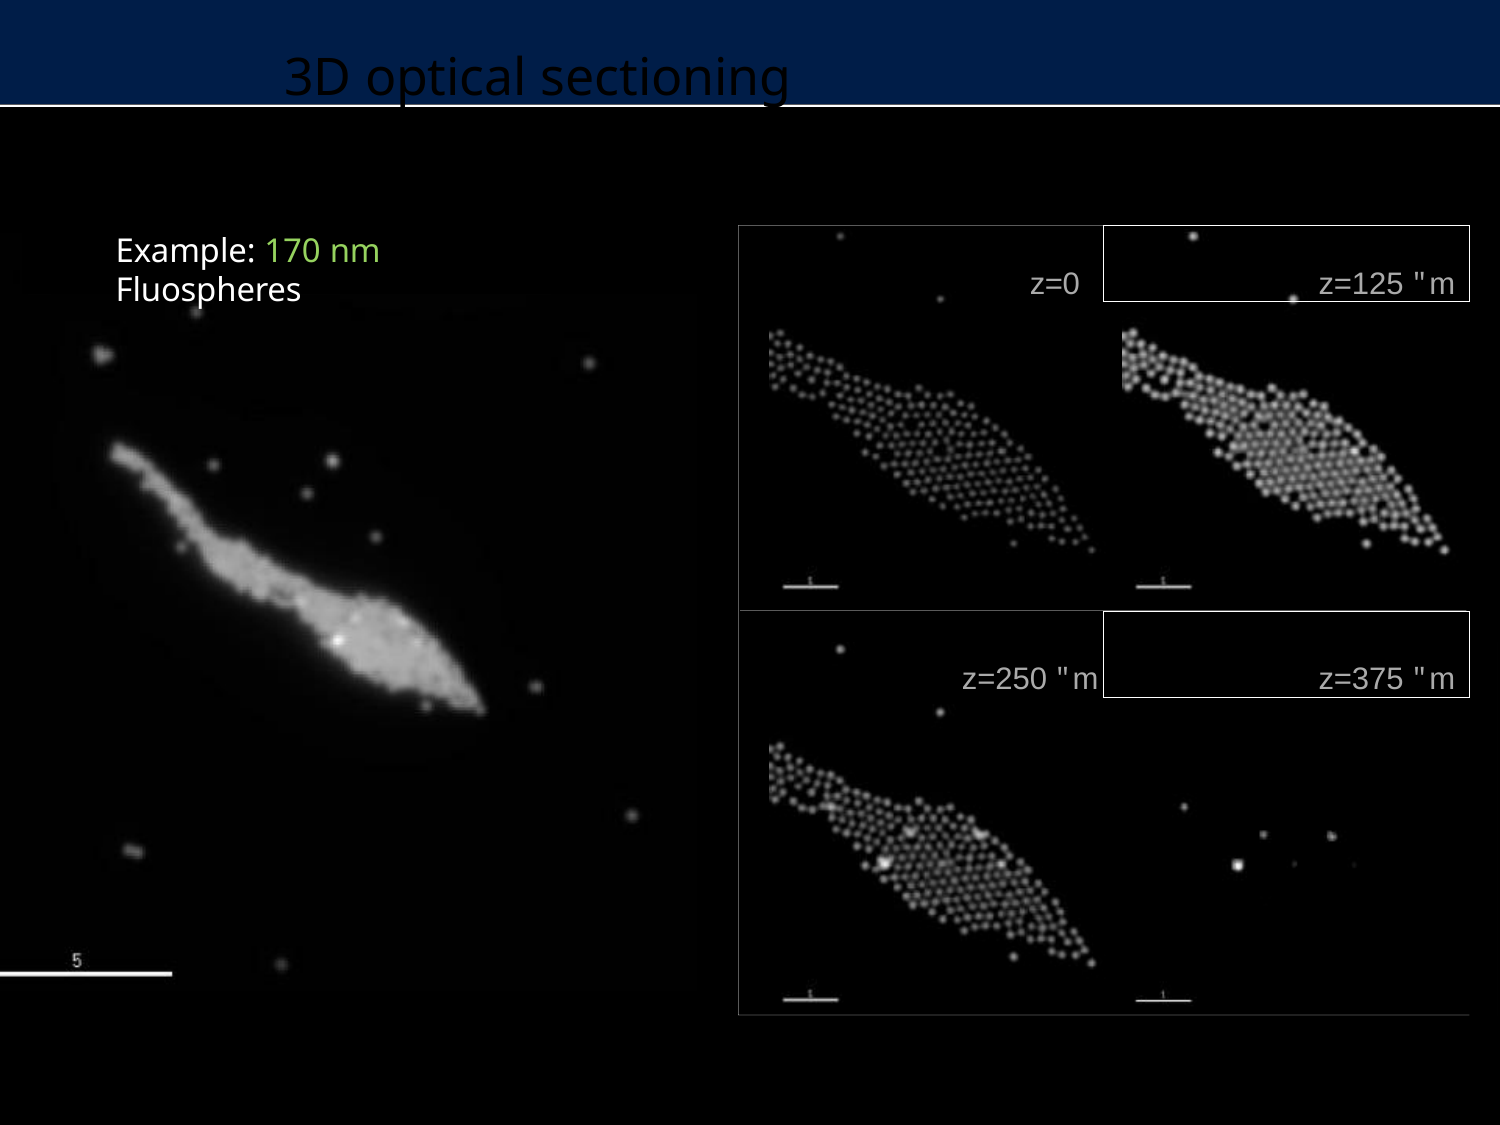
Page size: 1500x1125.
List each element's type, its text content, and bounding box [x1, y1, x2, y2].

text_box [272, 285, 281, 290]
picture [0, 233, 697, 991]
picture [202, 294, 211, 299]
text_box [166, 286, 176, 294]
text_box Example: 170 nm Fluospheres [114, 227, 516, 270]
picture [769, 642, 1498, 1016]
text_box z=250 "m [960, 657, 1103, 697]
text_box z=375 "m [1103, 610, 1470, 697]
text_box [202, 285, 211, 294]
picture [166, 294, 176, 299]
text_box [241, 285, 250, 290]
picture [769, 229, 1498, 603]
text_box [0, 0, 1500, 1125]
text_box z=125 "m [1103, 226, 1470, 302]
title 3D optical sectioning capacity [0, 36, 880, 169]
picture [146, 294, 154, 299]
text_box z=0 [1028, 262, 1083, 302]
text_box [222, 286, 231, 294]
